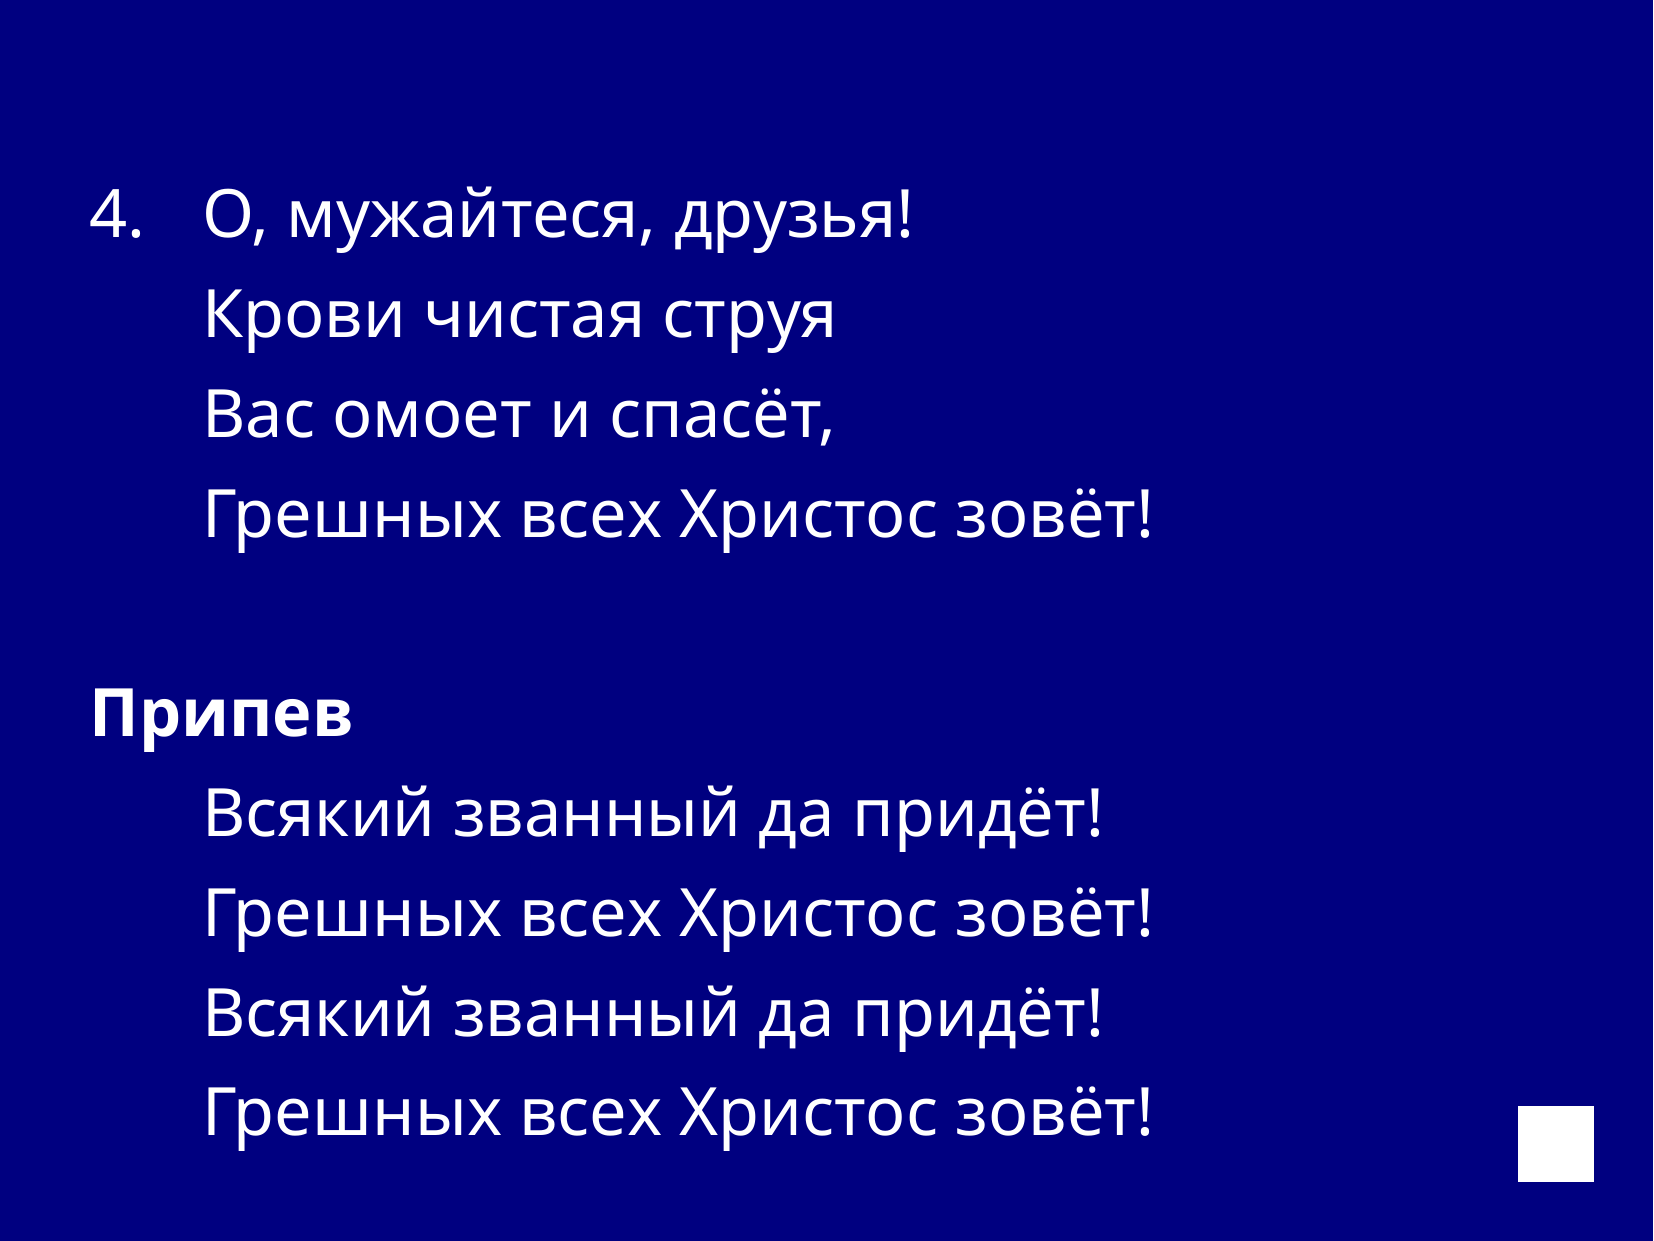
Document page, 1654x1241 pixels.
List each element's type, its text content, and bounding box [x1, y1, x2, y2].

text_box 4. О, мужайтеся, друзья! Крови чистая струя Вас омоет и спасёт, Грешных всех Христос зовёт! Припев Всякий званный да придёт! Грешных всех Христос зовёт! Всякий званный да придёт! Грешных всех Христос зовёт! [75, 150, 1576, 1163]
text_box [1518, 1106, 1594, 1182]
